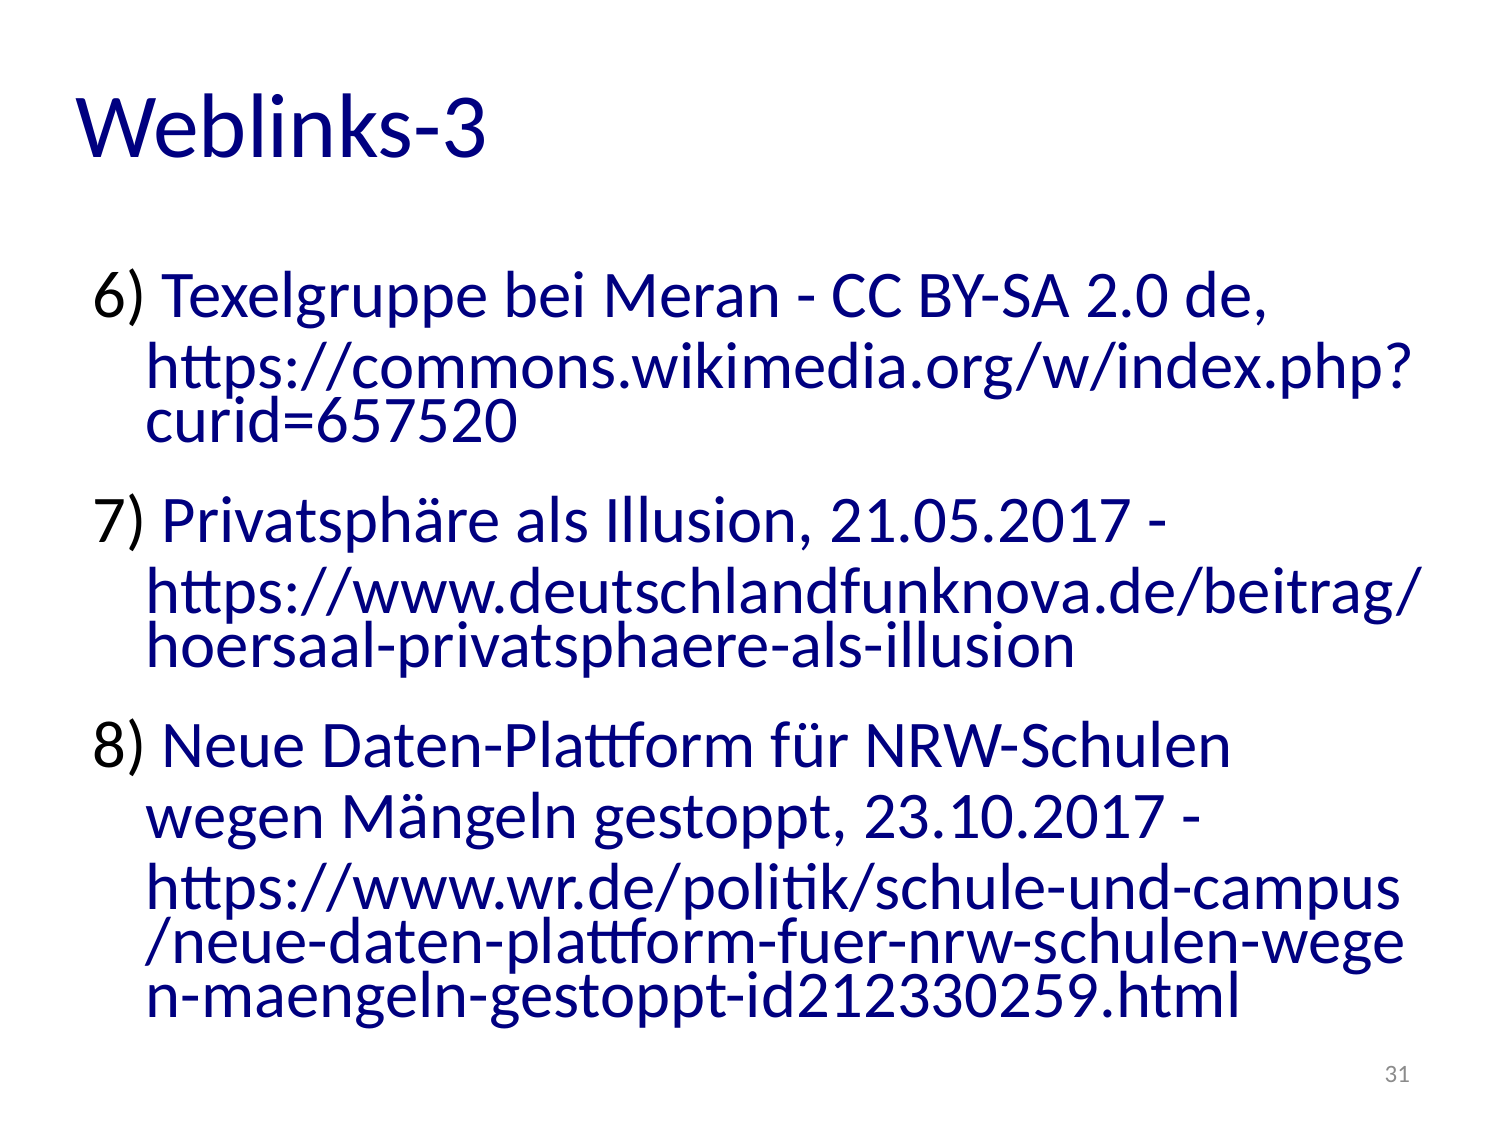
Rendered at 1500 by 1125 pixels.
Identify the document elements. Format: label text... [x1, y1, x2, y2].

list Texelgruppe bei Meran - CC BY-SA 2.0 de, https://commons.wikimedia.org/w/index.php?curid=657520 Privatsphäre als Illusion, 21.05.2017 - https://www.deutschlandfunknova.de/beitrag/hoersaal-privatsphaere-als-illusion Neue Daten-Plattform für NRW-Schulen wegen Mängeln gestoppt, 23.10.2017 - https://www.wr.de/politik/schule-und-campus/neue-daten-plattform-fuer-nrw-schulen-wegen-maengeln-gestoppt-id212330259.html [75, 263, 1425, 916]
title Weblinks-3 [75, 47, 1425, 231]
